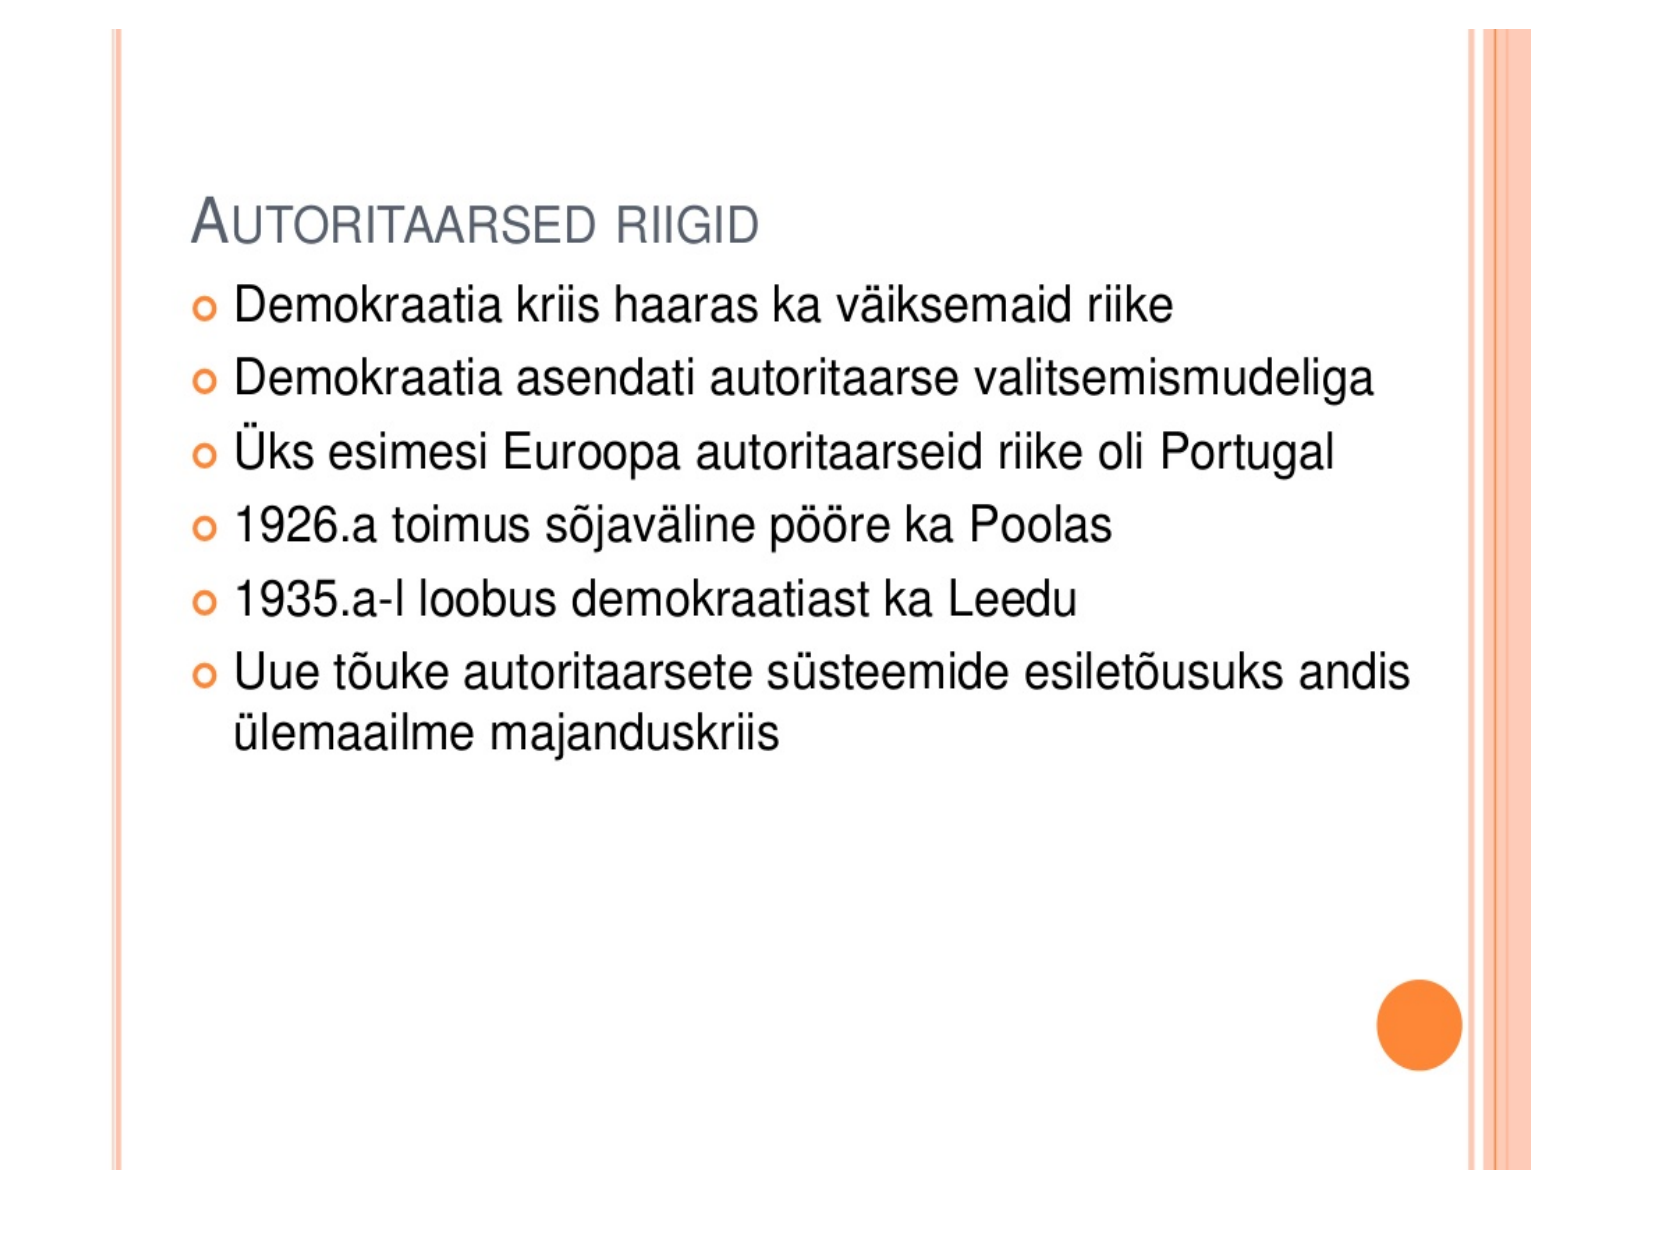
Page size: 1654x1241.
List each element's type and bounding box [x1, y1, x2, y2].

picture [105, 29, 1531, 1171]
